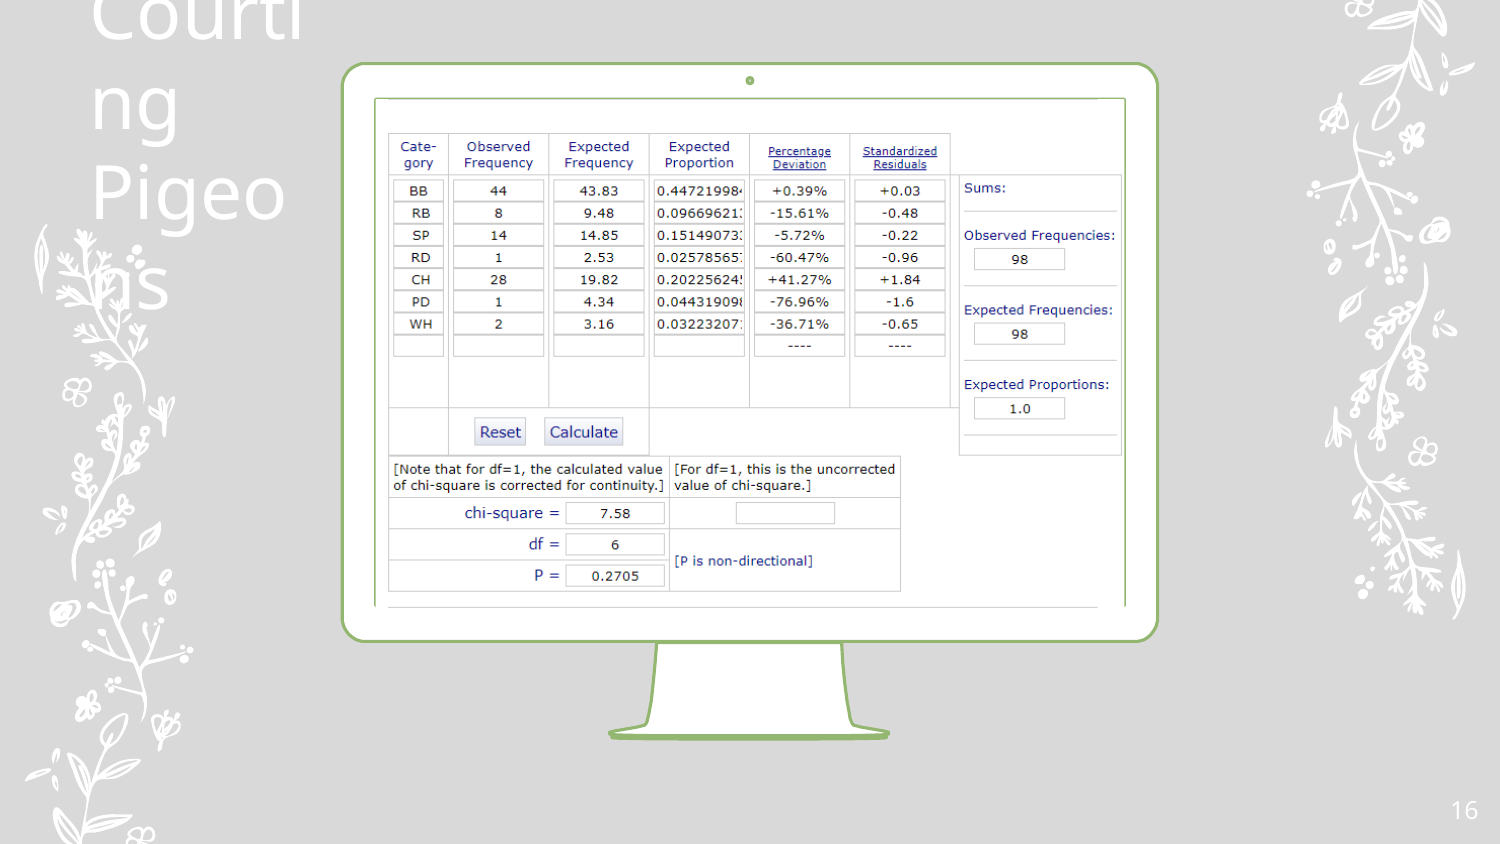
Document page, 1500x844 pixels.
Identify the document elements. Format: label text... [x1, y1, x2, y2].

list Courting Pigeons [74, 63, 344, 227]
text_box [342, 63, 1158, 740]
slide_number <number> [1403, 779, 1494, 844]
picture [375, 99, 1125, 612]
